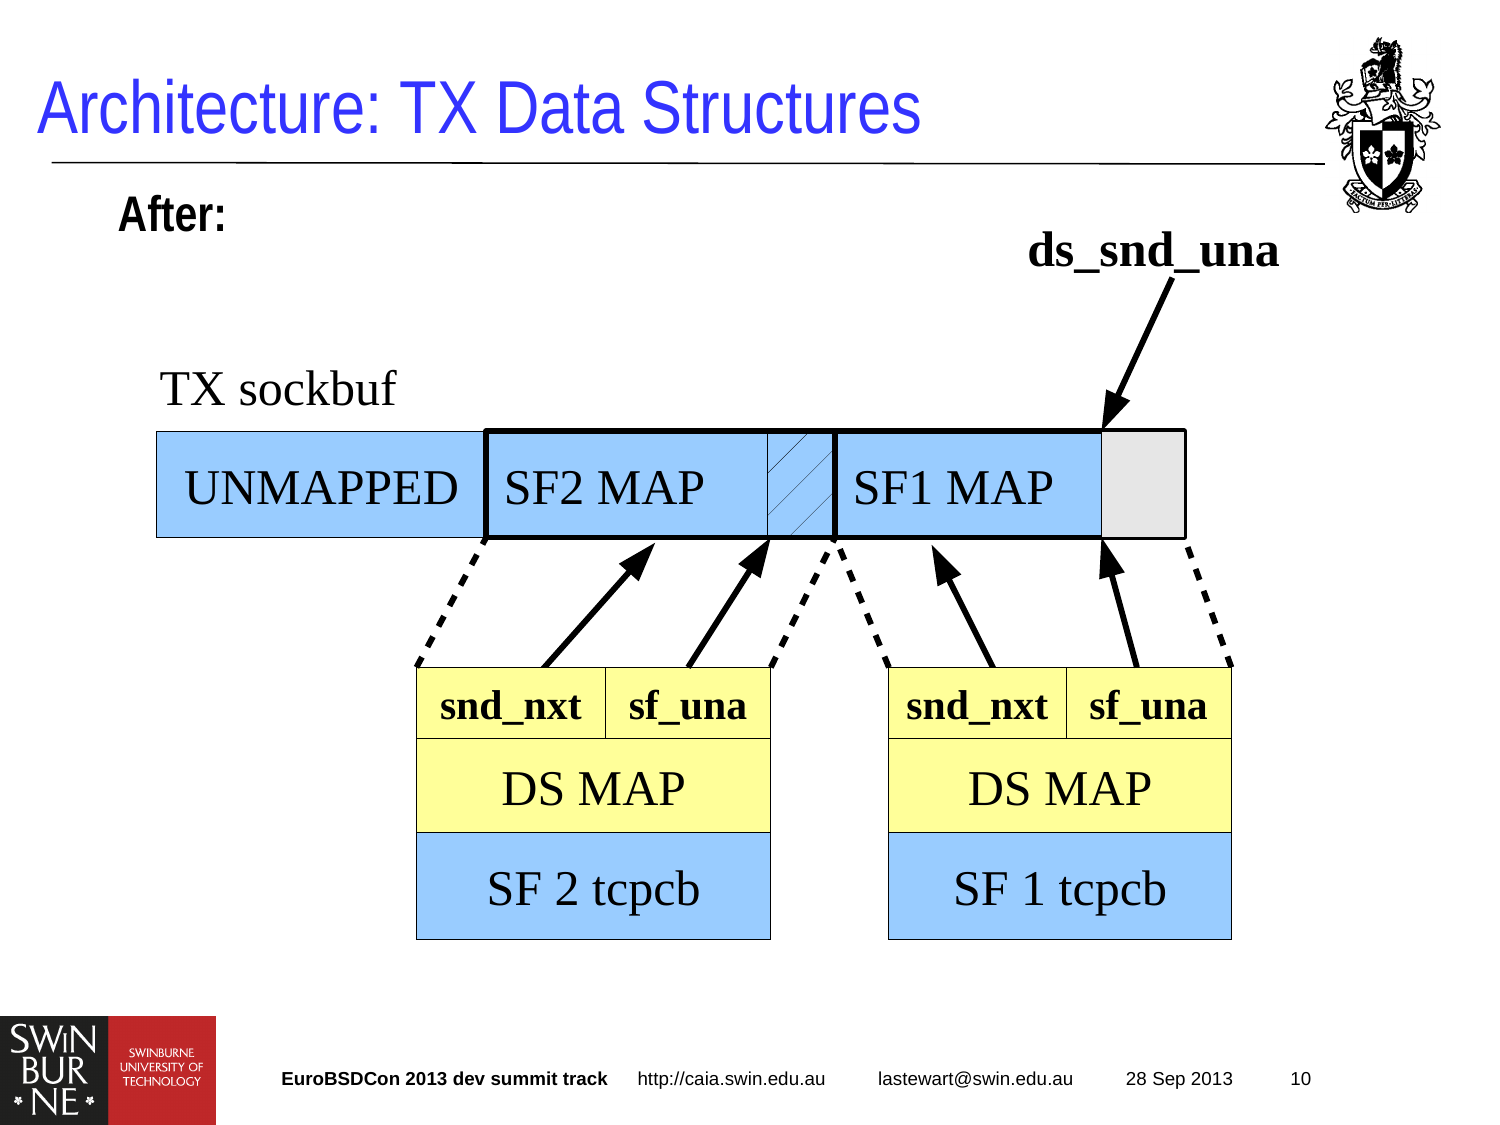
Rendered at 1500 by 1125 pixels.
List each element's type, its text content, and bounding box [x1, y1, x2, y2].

text_box [767, 431, 836, 538]
text_box DS MAP [888, 738, 1232, 833]
text_box TX sockbuf [144, 348, 500, 424]
text_box snd_nxt [888, 667, 1066, 738]
picture [0, 1016, 216, 1125]
text_box snd_nxt [416, 667, 605, 738]
text_box SF1 MAP [836, 431, 1101, 538]
text_box SF2 MAP [486, 431, 767, 538]
text_box [1101, 431, 1185, 538]
text_box SF 2 tcpcb [416, 833, 771, 940]
picture [1325, 37, 1441, 213]
text_box sf_una [1066, 667, 1232, 738]
text_box SF 1 tcpcb [888, 833, 1232, 940]
title Architecture: TX Data Structures [37, 58, 1325, 239]
text_box UNMAPPED [156, 431, 486, 538]
text_box sf_una [605, 667, 771, 738]
text_box ds_snd_una [1012, 208, 1326, 284]
list After: [71, 181, 376, 257]
text_box DS MAP [416, 738, 771, 833]
